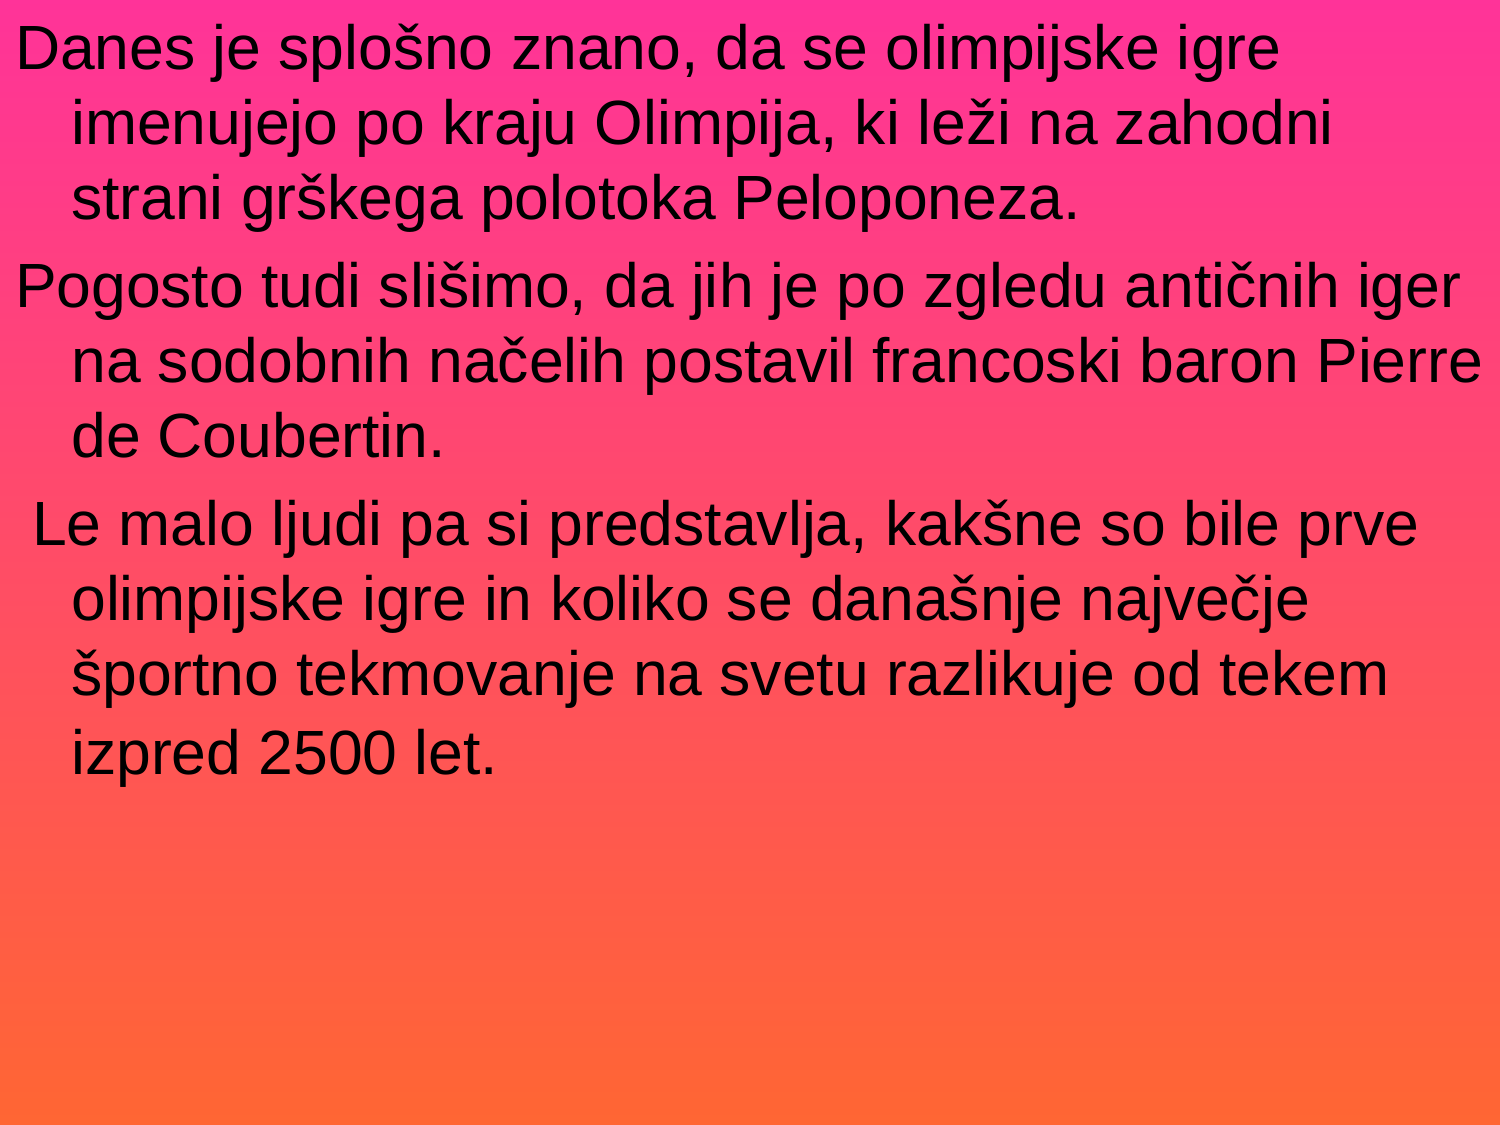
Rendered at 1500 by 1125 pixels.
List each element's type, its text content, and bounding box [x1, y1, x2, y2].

list Danes je splošno znano, da se olimpijske igre imenujejo po kraju Olimpija, ki leži na zahodni strani grškega polotoka Peloponeza. Pogosto tudi slišimo, da jih je po zgledu antičnih iger na sodobnih načelih postavil francoski baron Pierre de Coubertin. Le malo ljudi pa si predstavlja, kakšne so bile prve olimpijske igre in koliko se današnje največje športno tekmovanje na svetu razlikuje od tekem izpred 2500 let. [0, 0, 1500, 1125]
